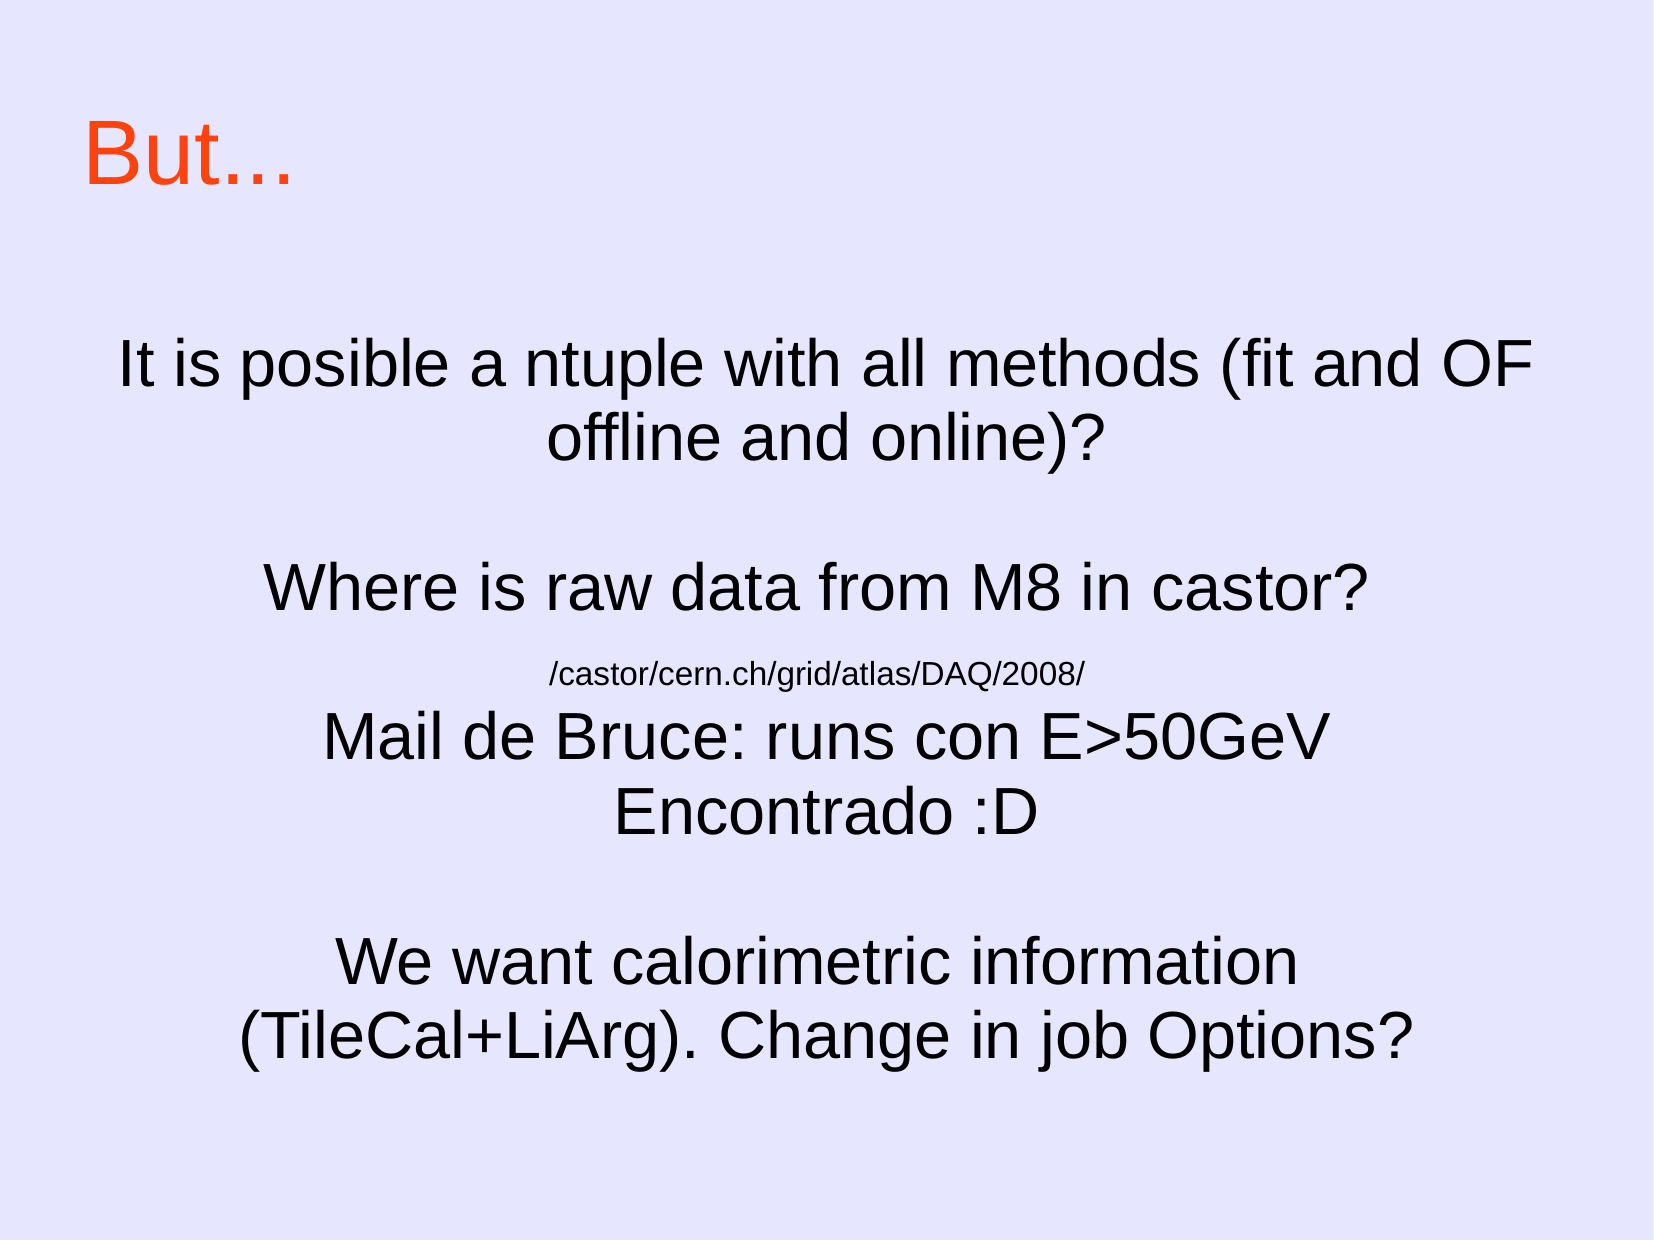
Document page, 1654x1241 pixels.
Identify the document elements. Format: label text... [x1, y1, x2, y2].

title But... [82, 56, 1571, 250]
subtitle It is posible a ntuple with all methods (fit and OF offline and online)? Where is raw data from M8 in castor? /castor/cern.ch/grid/atlas/DAQ/2008/ Mail de Bruce: runs con E>50GeV Encontrado :D We want calorimetric information (TileCal+LiArg). Change in job Options? [82, 297, 1571, 1102]
